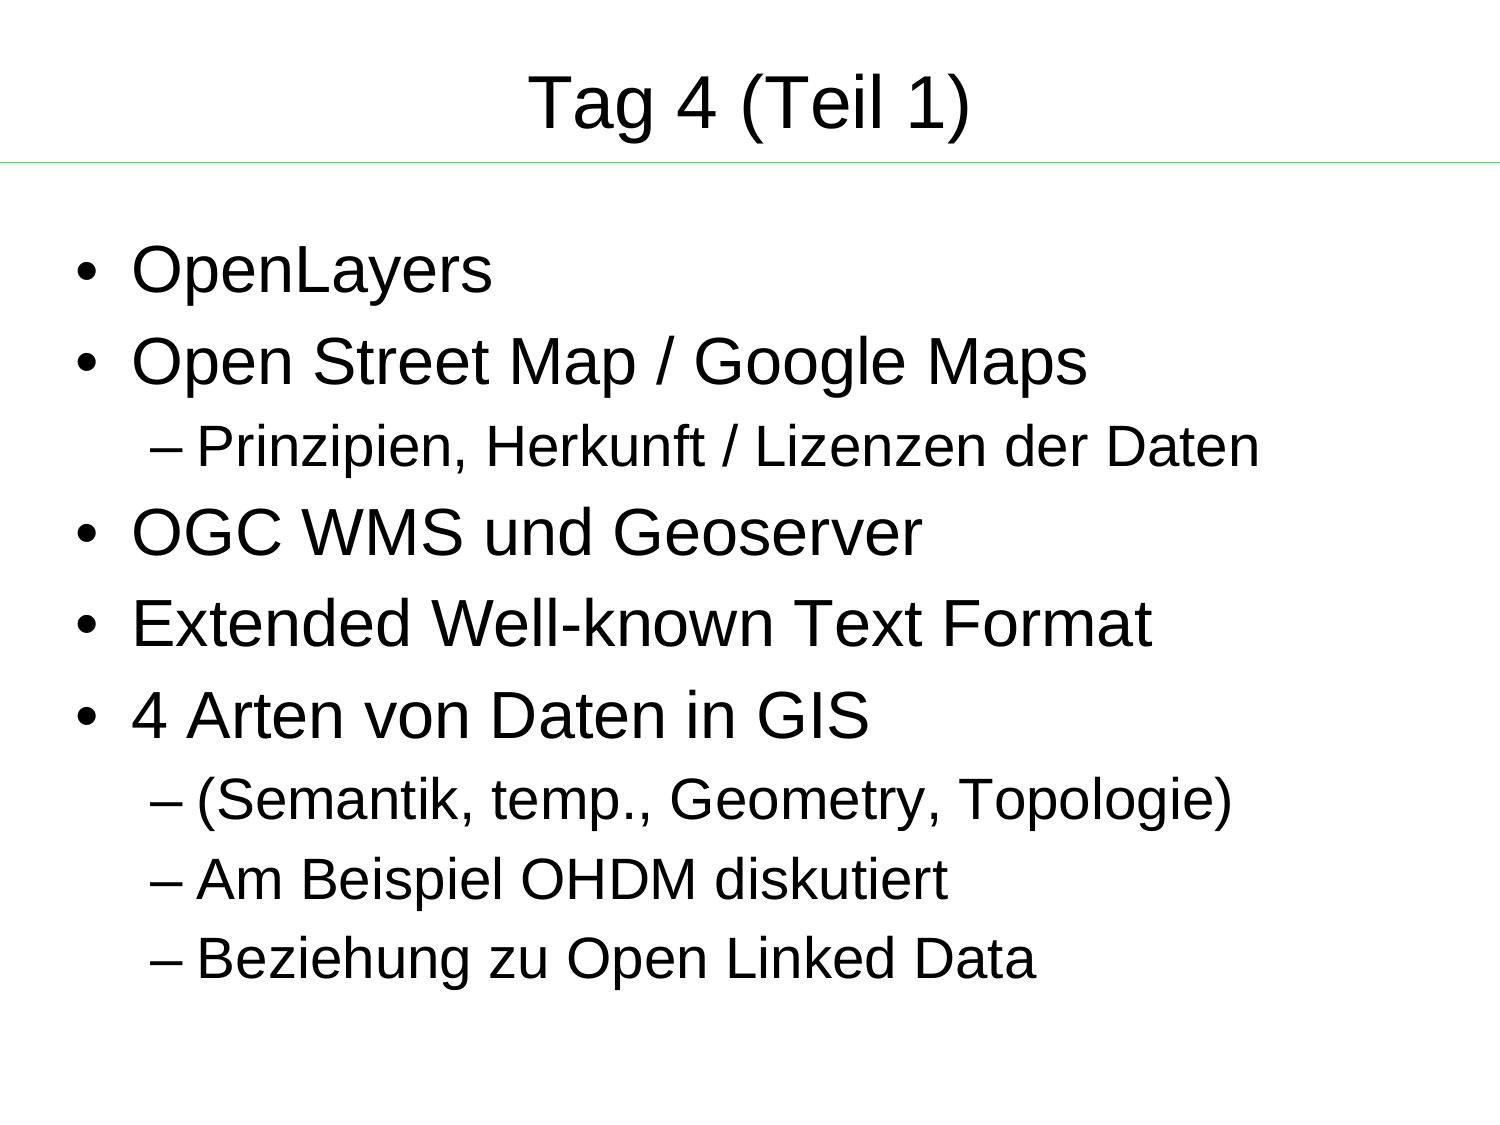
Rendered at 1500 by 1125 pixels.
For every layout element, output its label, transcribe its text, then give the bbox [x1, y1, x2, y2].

list OpenLayers Open Street Map / Google Maps Prinzipien, Herkunft / Lizenzen der Daten OGC WMS und Geoserver Extended Well-known Text Format 4 Arten von Daten in GIS (Semantik, temp., Geometry, Topologie) Am Beispiel OHDM diskutiert Beziehung zu Open Linked Data [75, 232, 1426, 992]
title Tag 4 (Teil 1) [75, 49, 1426, 156]
